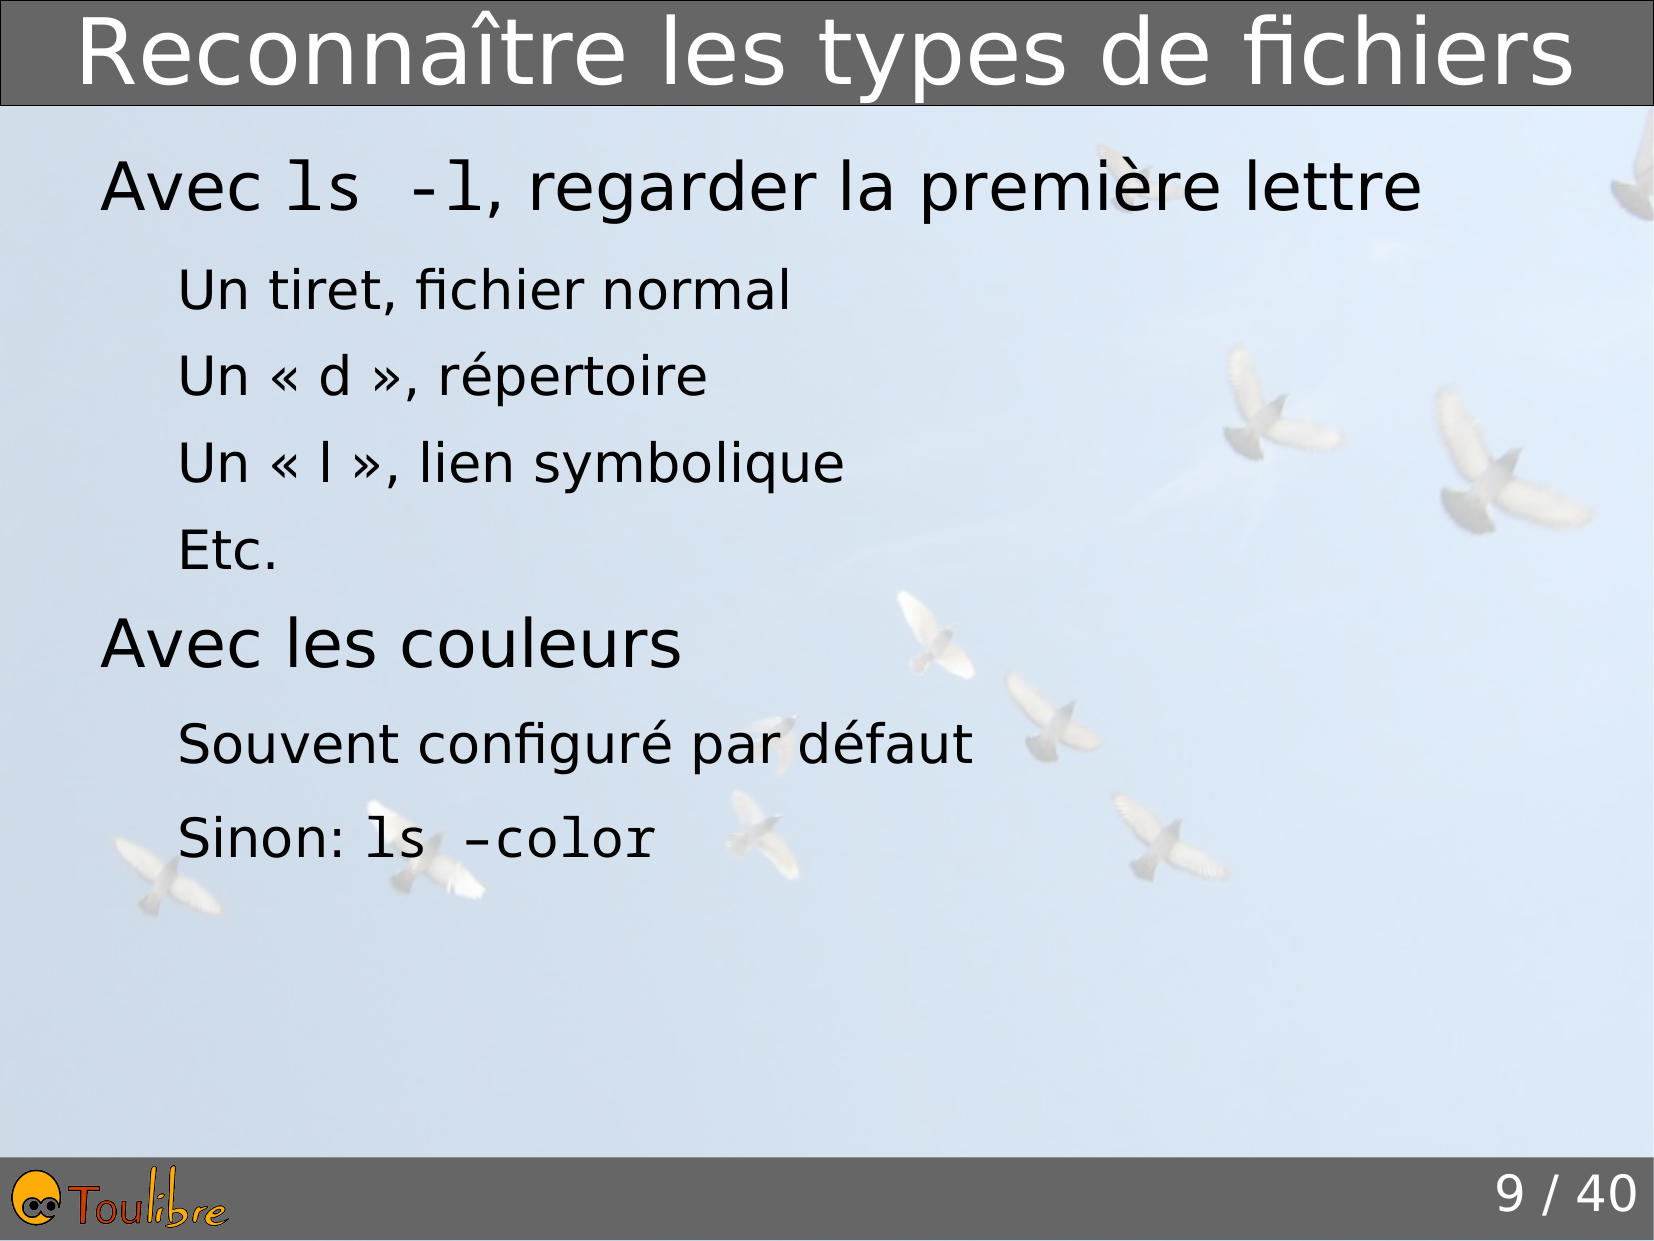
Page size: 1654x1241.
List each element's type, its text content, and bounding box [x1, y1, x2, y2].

picture [11, 1165, 229, 1228]
list Avec ls -l, regarder la première lettre Un tiret, fichier normal Un « d », répertoire Un « l », lien symbolique Etc. Avec les couleurs Souvent configuré par défaut Sinon: ls –color [82, 138, 1571, 1094]
title Reconnaître les types de fichiers [0, 0, 1654, 107]
